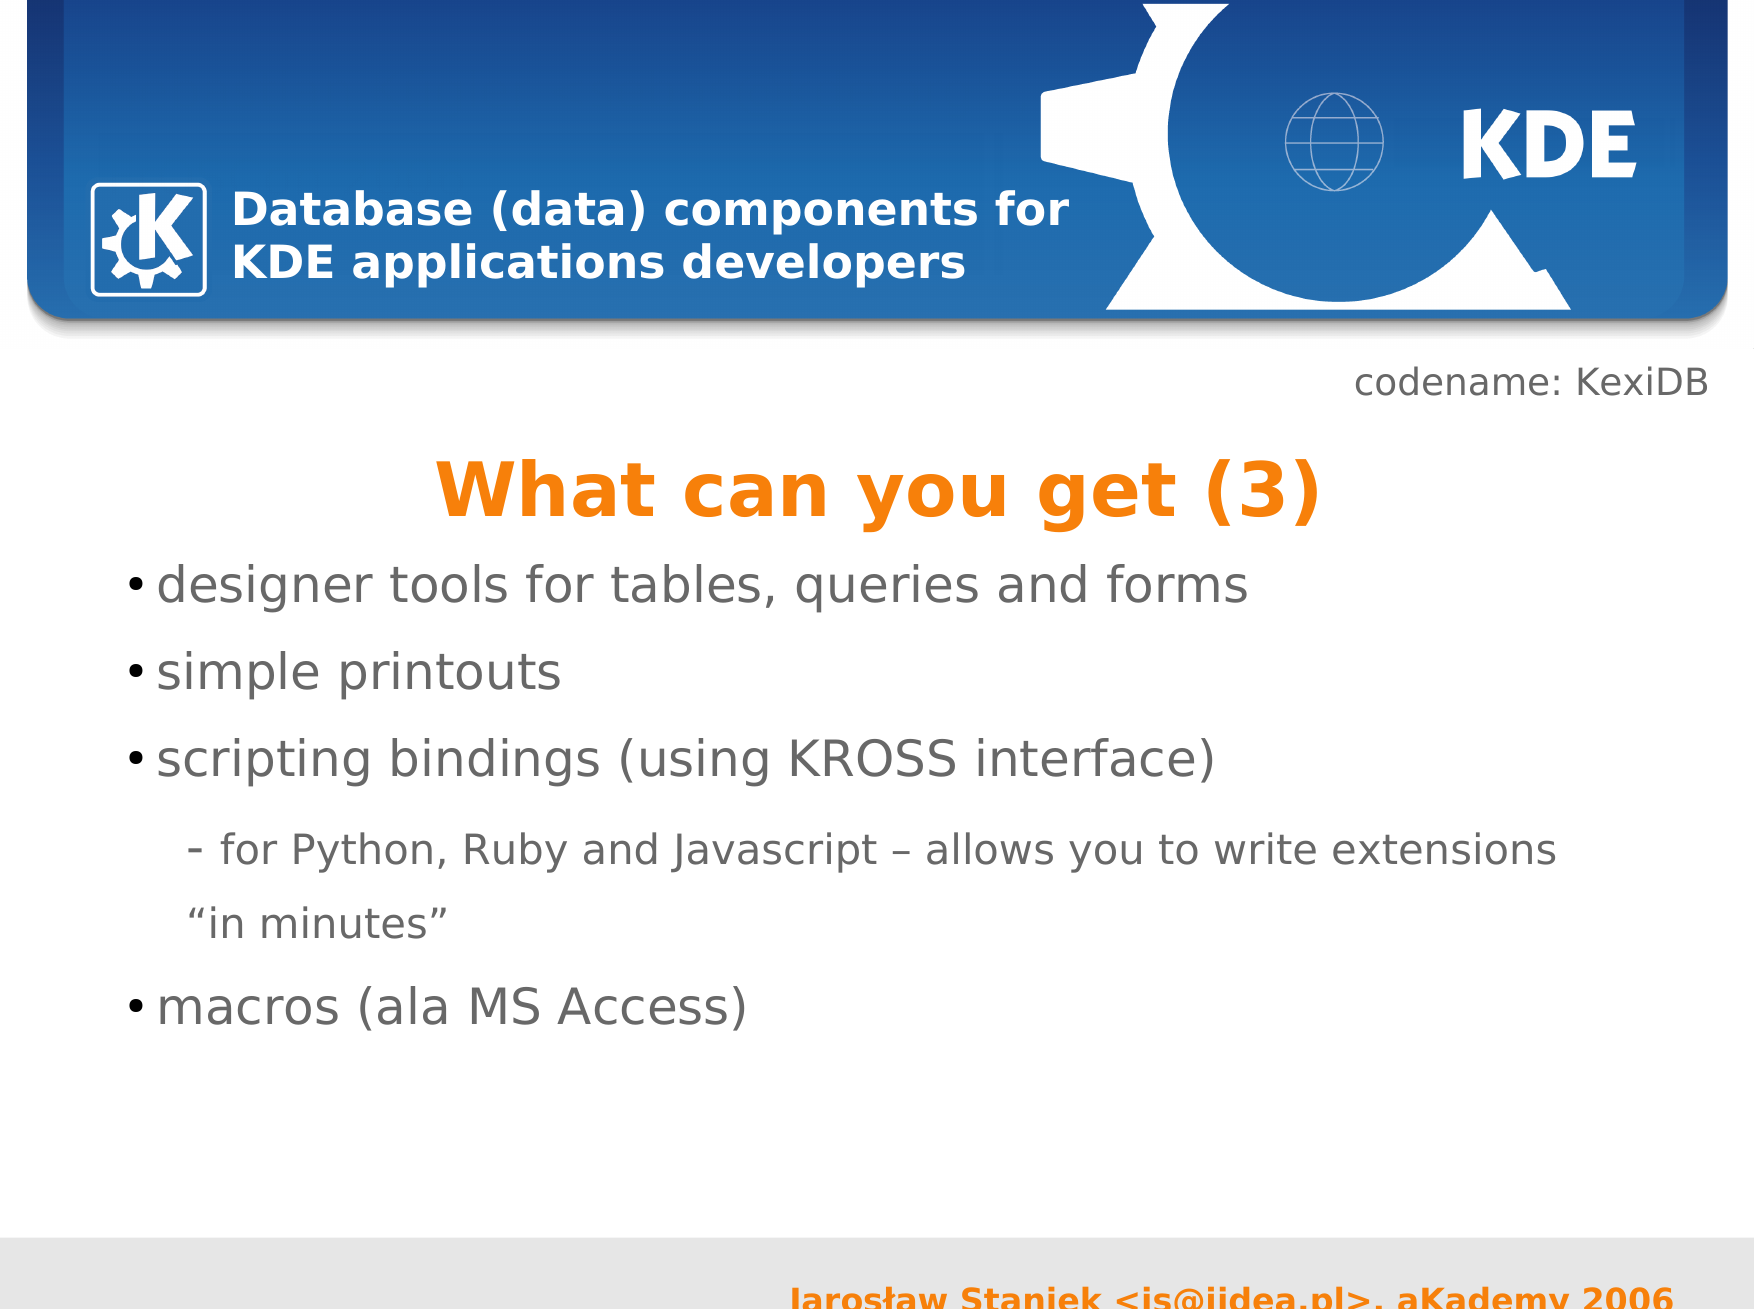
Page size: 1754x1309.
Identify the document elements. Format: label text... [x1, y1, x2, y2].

picture [0, 0, 1754, 349]
text_box designer tools for tables, queries and forms simple printouts scripting bindings (using KROSS interface) - for Python, Ruby and Javascript – allows you to write extensions “in minutes” macros (ala MS Access) [112, 519, 1650, 1088]
text_box What can you get (3) [122, 395, 1606, 519]
